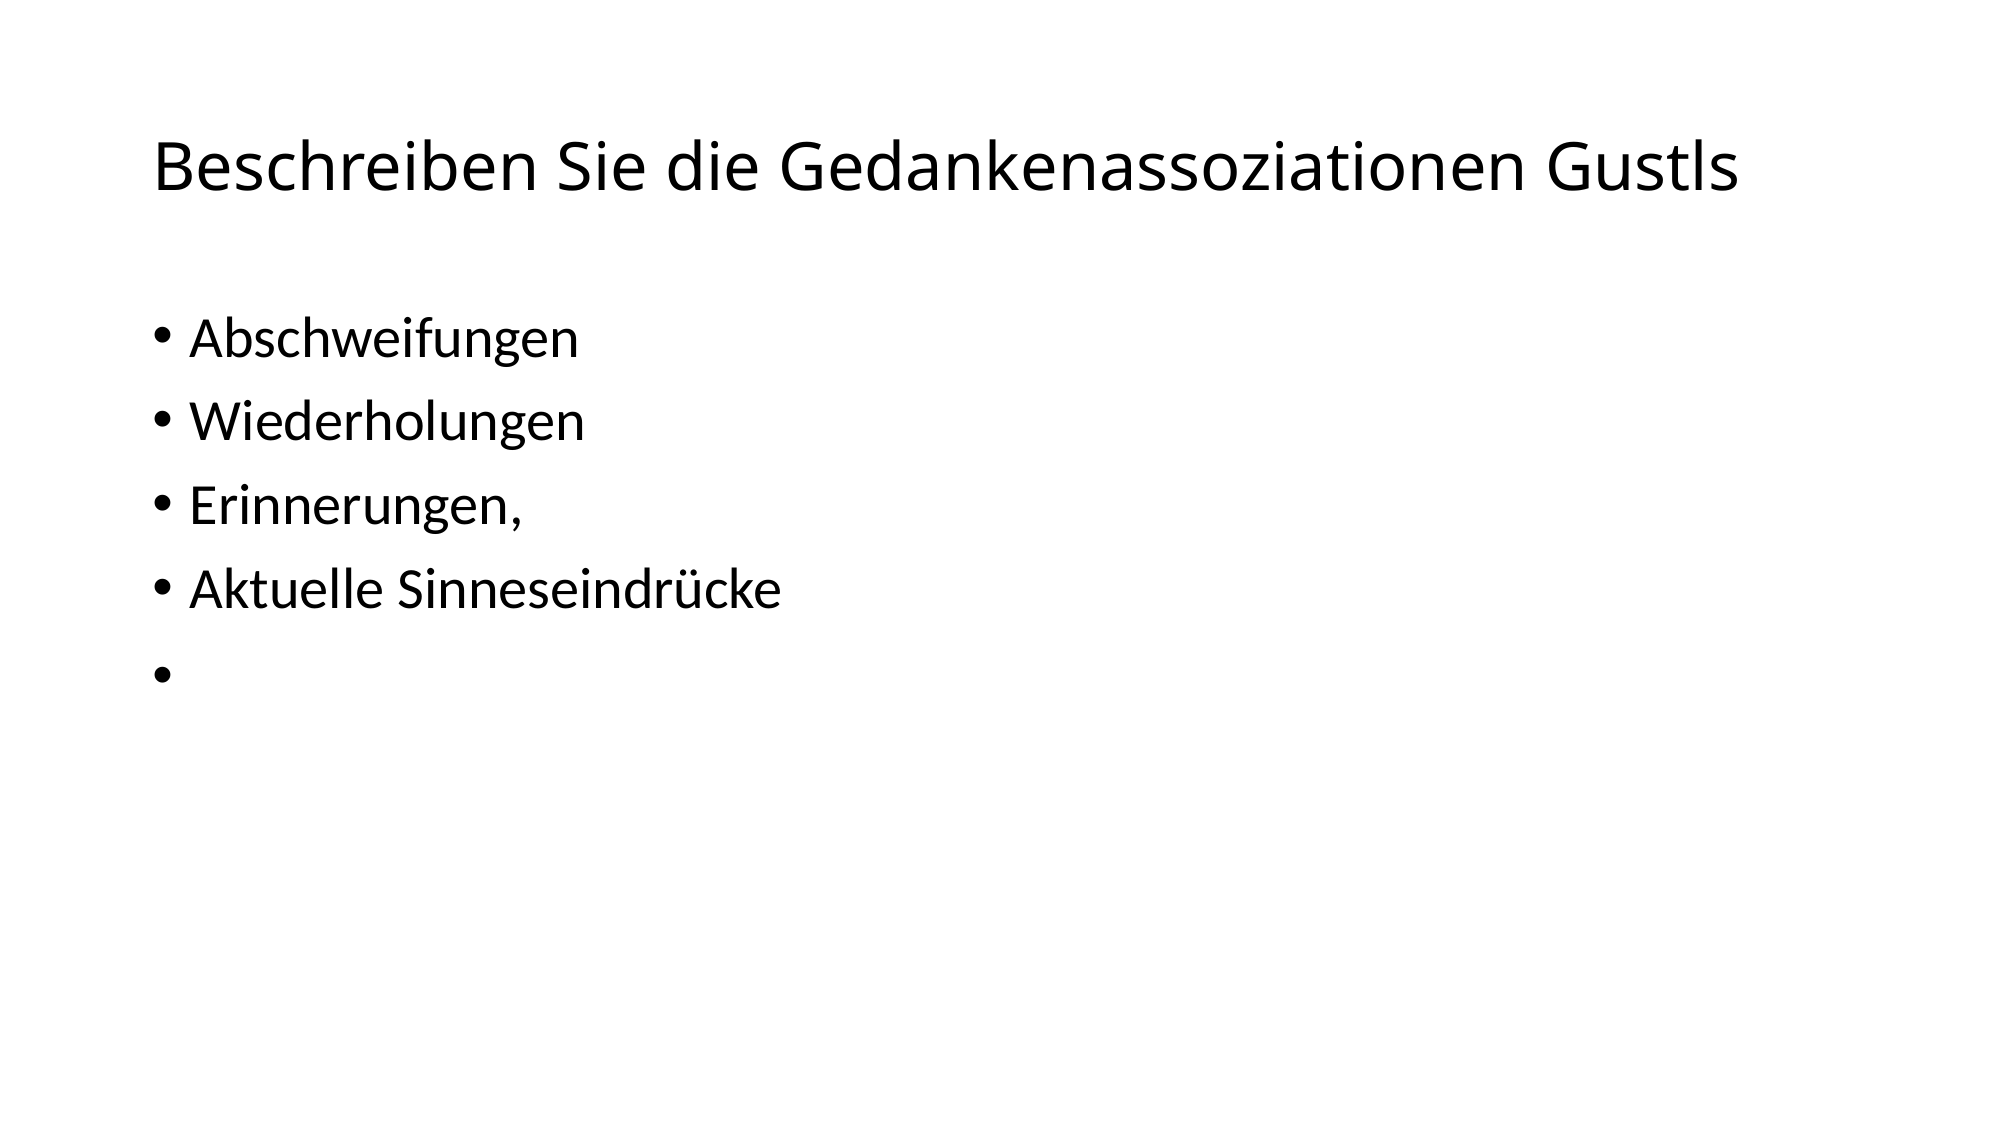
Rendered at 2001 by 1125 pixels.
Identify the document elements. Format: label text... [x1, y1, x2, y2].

title Beschreiben Sie die Gedankenassoziationen Gustls [137, 59, 1863, 278]
list Abschweifungen Wiederholungen Erinnerungen, Aktuelle Sinneseindrücke [137, 299, 1863, 1014]
